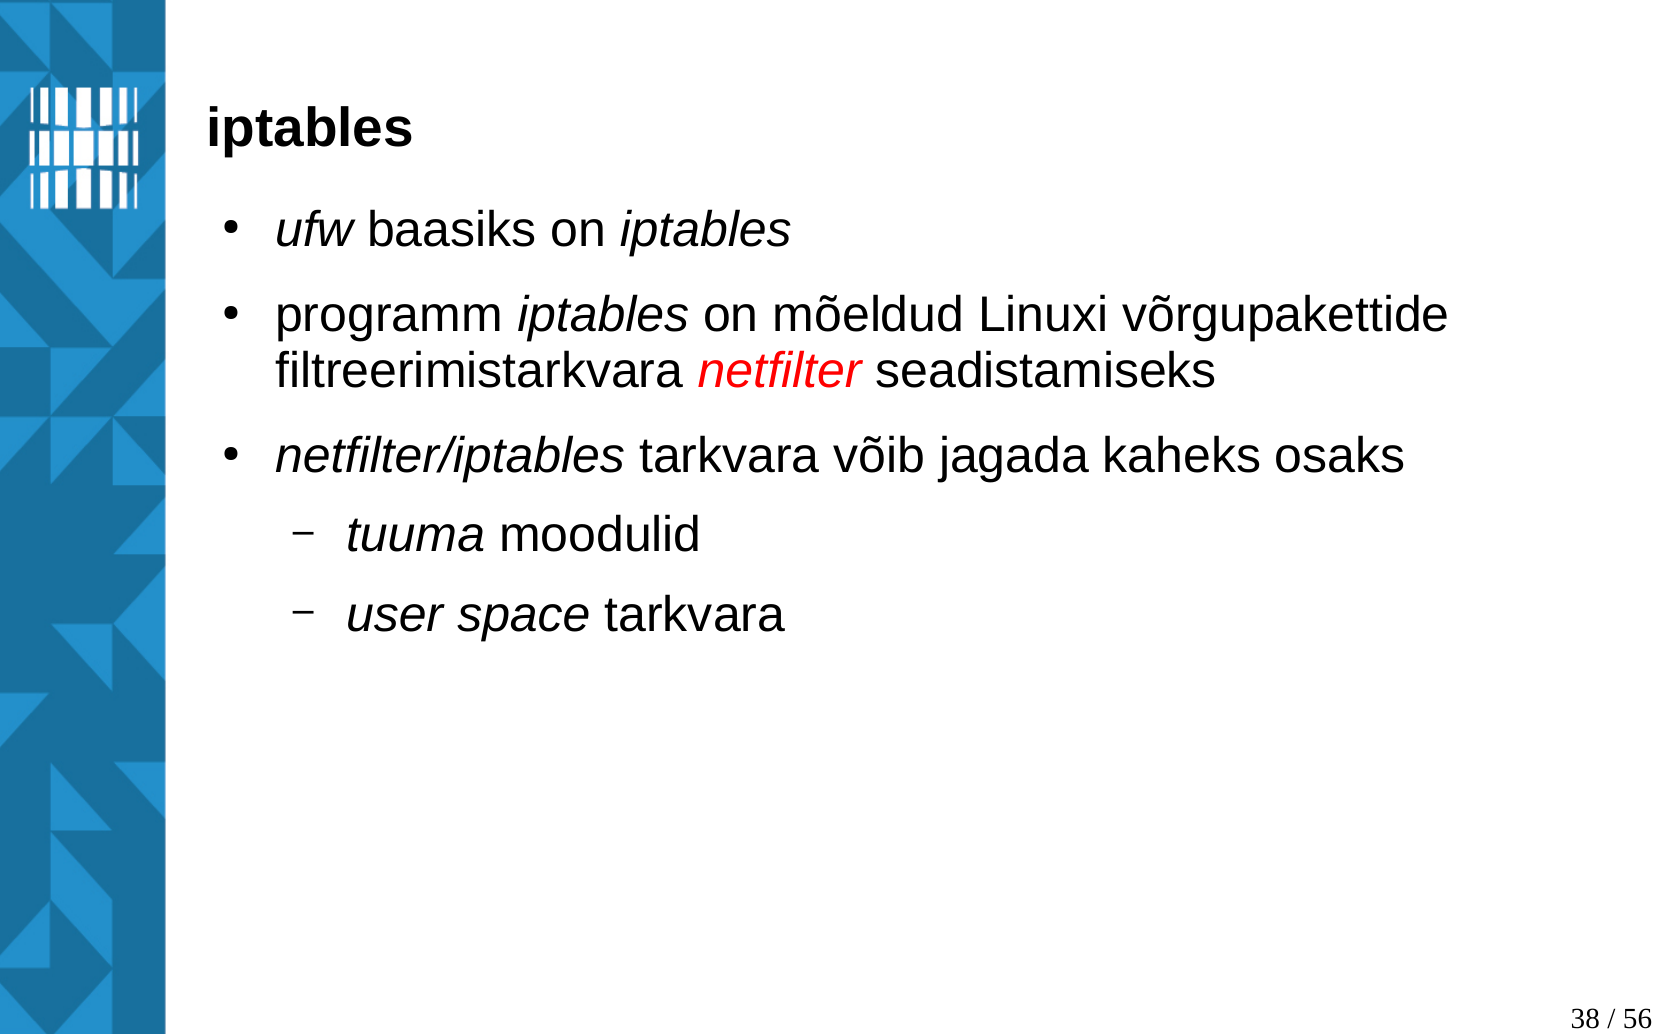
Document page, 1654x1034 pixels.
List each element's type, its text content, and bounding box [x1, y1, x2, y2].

title iptables [206, 41, 1595, 214]
list ufw baasiks on iptables programm iptables on mõeldud Linuxi võrgupakettide filtreerimistarkvara netfilter seadistamiseks netfilter/iptables tarkvara võib jagada kaheks osaks tuuma moodulid user space tarkvara [204, 200, 1565, 944]
